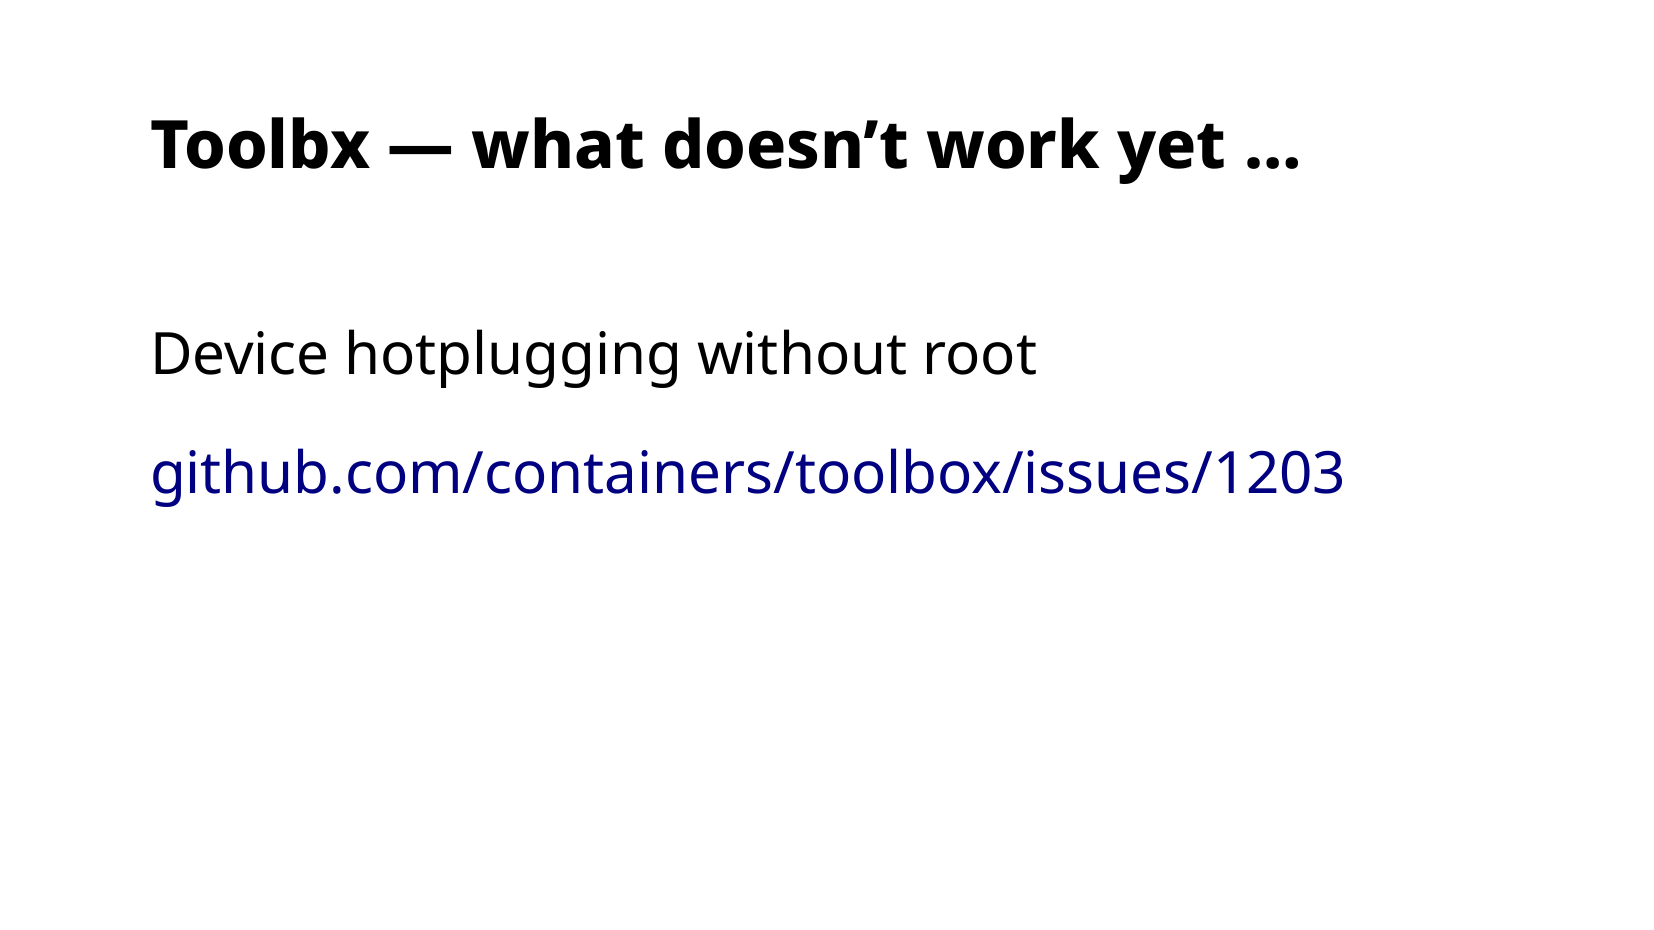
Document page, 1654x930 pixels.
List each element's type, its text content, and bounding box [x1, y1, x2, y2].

subtitle Device hotplugging without root github.com/containers/toolbox/issues/1203 [150, 272, 1501, 812]
title Toolbx — what doesn’t work yet … [150, 107, 1501, 188]
